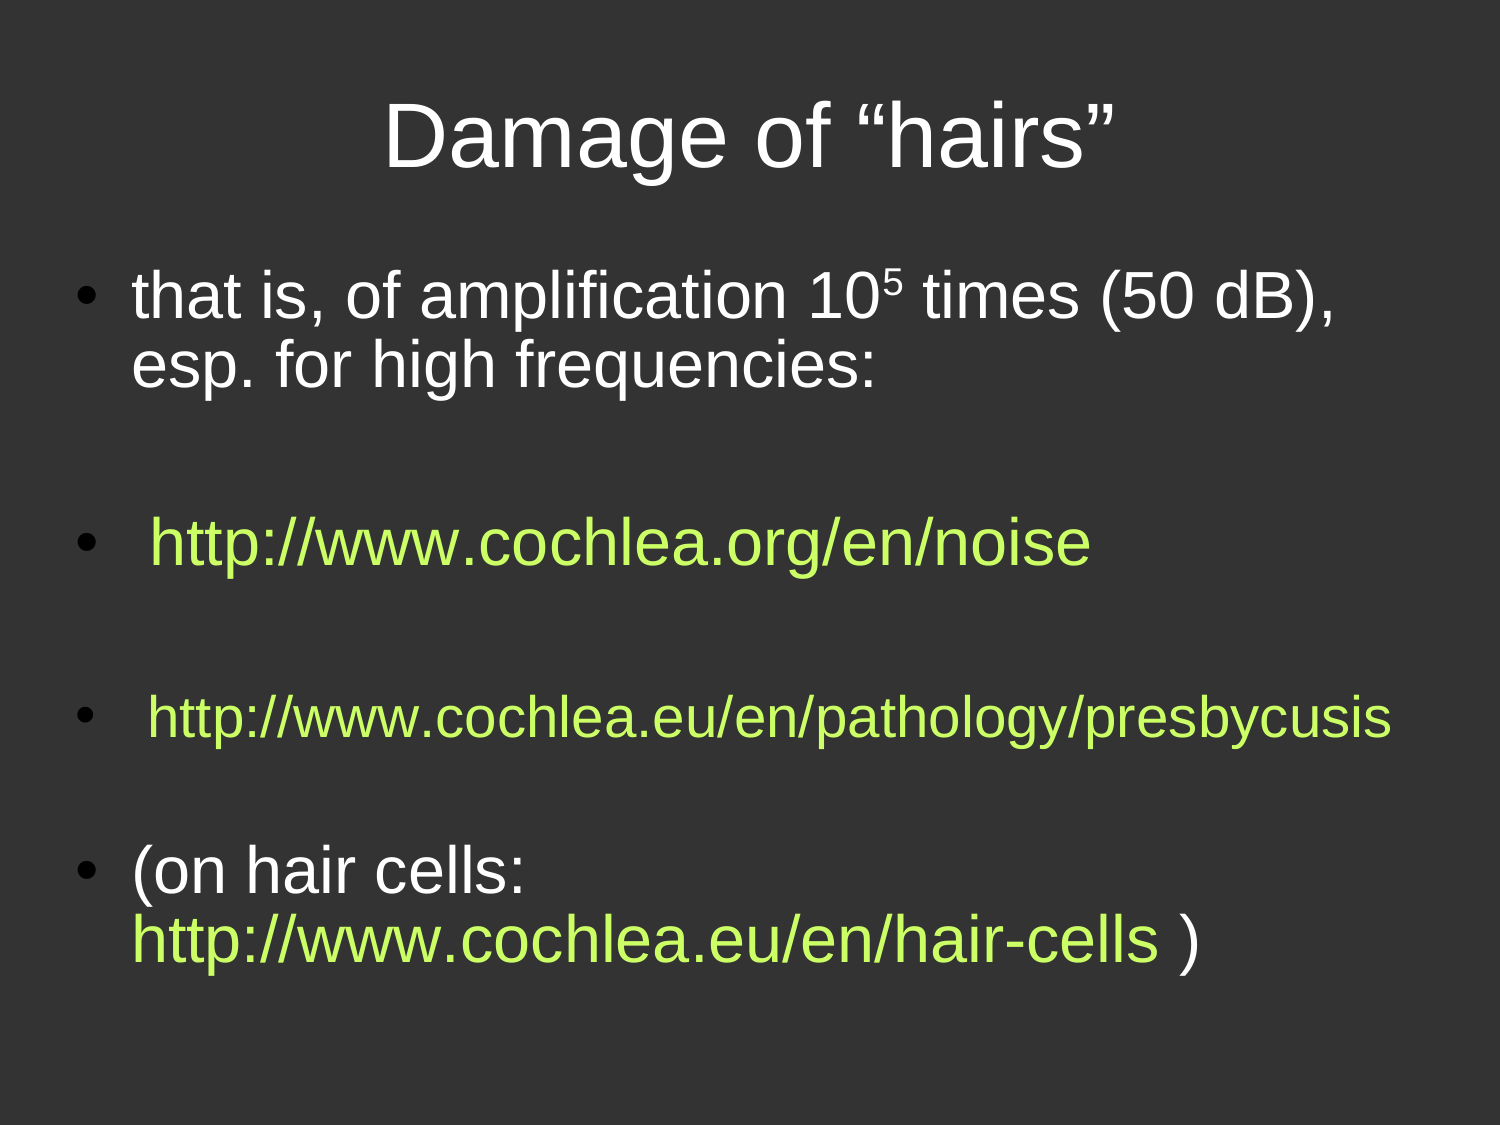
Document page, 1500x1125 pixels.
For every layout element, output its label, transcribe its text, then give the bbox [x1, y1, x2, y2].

list that is, of amplification 105 times (50 dB), esp. for high frequencies: http://www.cochlea.org/en/noise http://www.cochlea.eu/en/pathology/presbycusis (on hair cells: http://www.cochlea.eu/en/hair-cells ) [75, 262, 1425, 1005]
title Damage of “hairs” [75, 21, 1425, 257]
